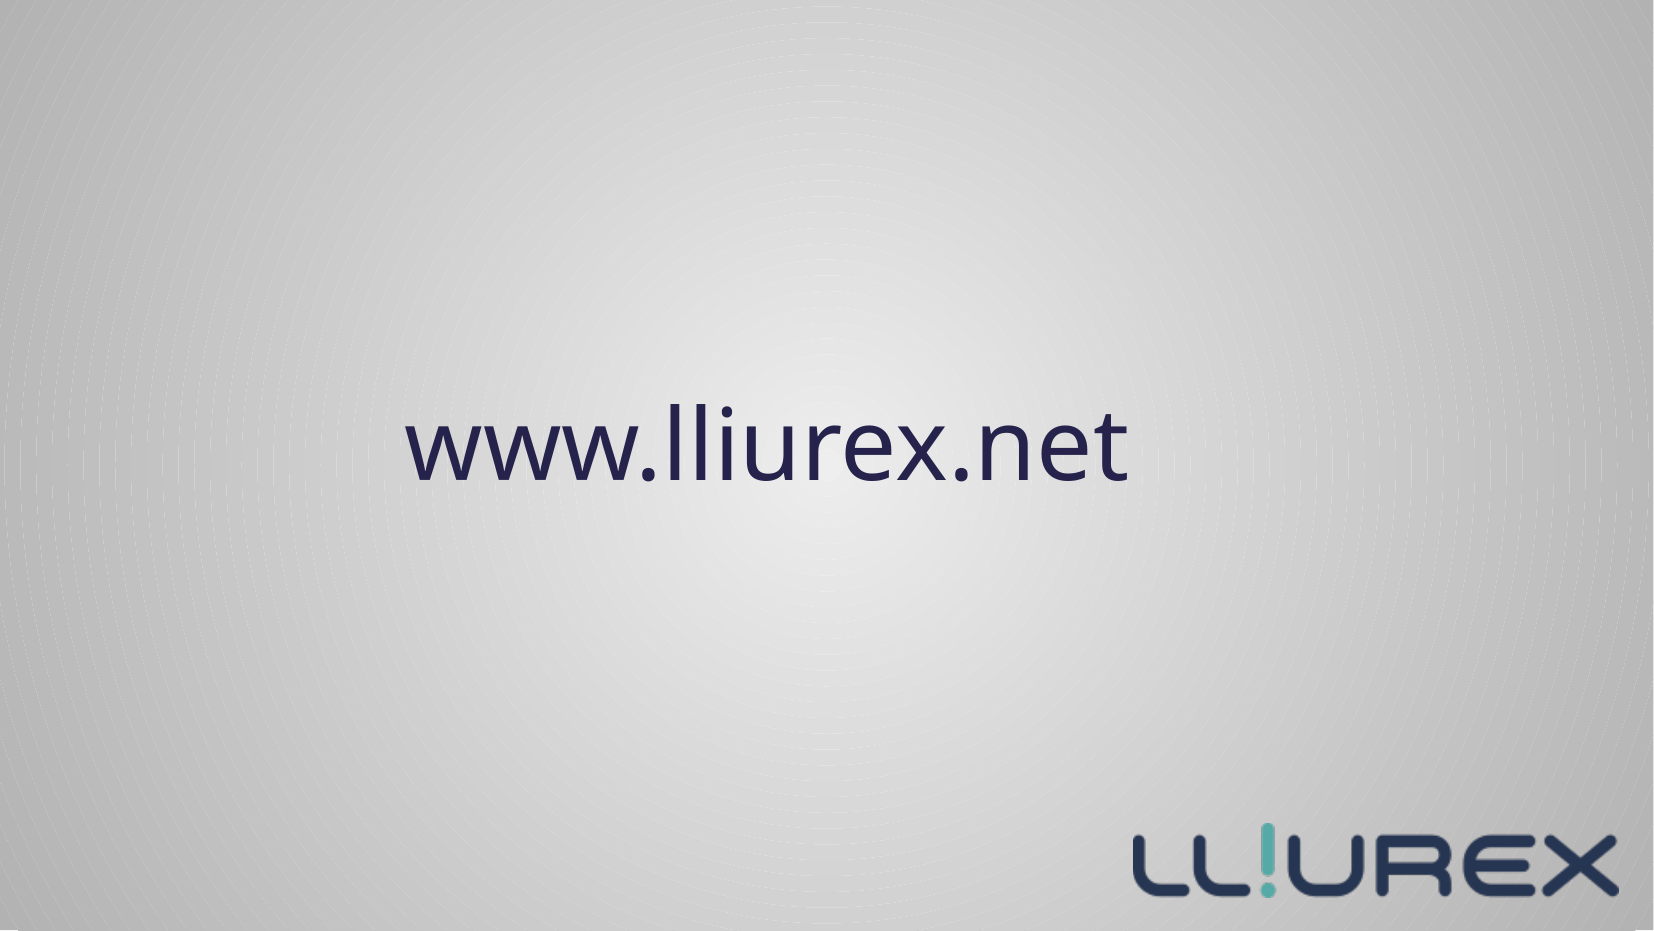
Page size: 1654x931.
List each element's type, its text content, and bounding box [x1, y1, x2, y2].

picture [1133, 823, 1619, 898]
text_box www.lliurex.net [389, 366, 1276, 638]
